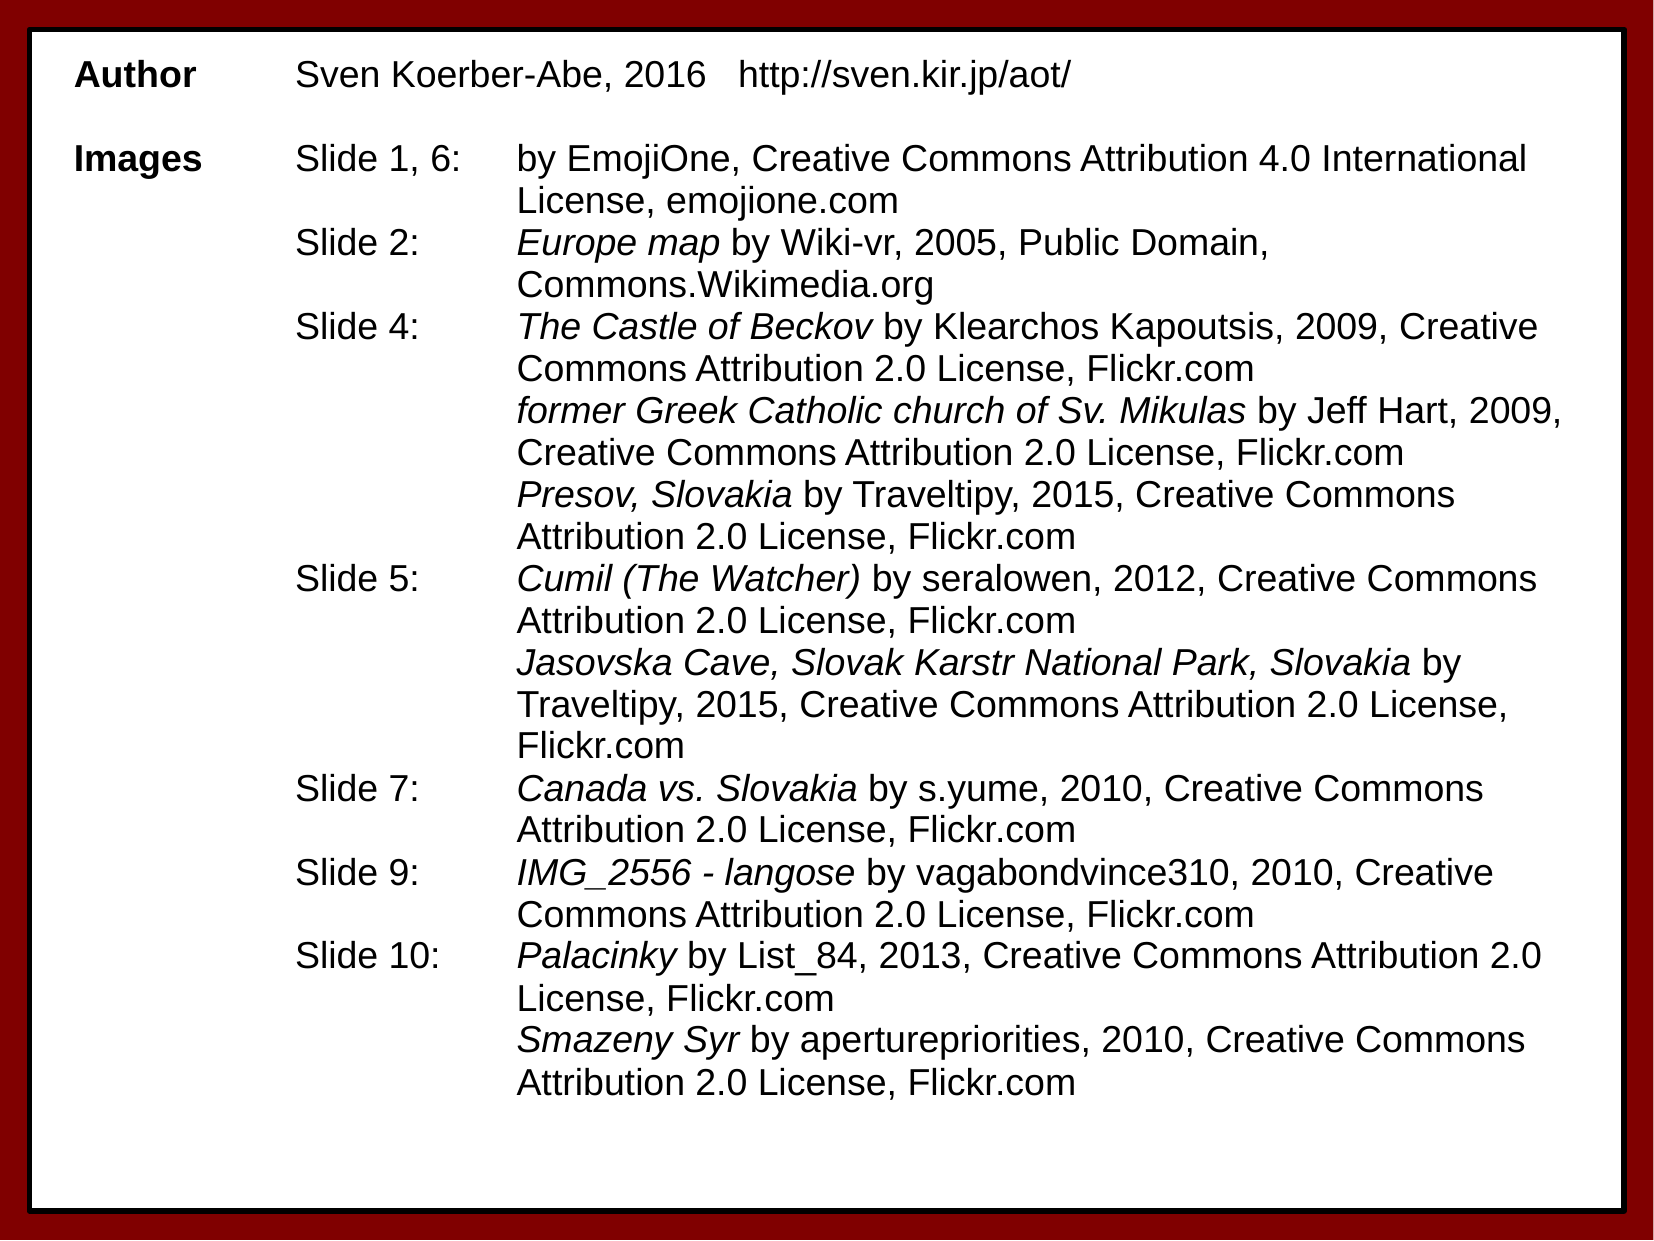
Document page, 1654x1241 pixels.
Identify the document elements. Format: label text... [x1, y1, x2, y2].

text_box Author Sven Koerber-Abe, 2016 http://sven.kir.jp/aot/ Images Slide 1, 6: by EmojiOne, Creative Commons Attribution 4.0 International License, emojione.com Slide 2: Europe map by Wiki-vr, 2005, Public Domain, Commons.Wikimedia.org Slide 4: The Castle of Beckov by Klearchos Kapoutsis, 2009, Creative Commons Attribution 2.0 License, Flickr.com former Greek Catholic church of Sv. Mikulas by Jeff Hart, 2009, Creative Commons Attribution 2.0 License, Flickr.com Presov, Slovakia by Traveltipy, 2015, Creative Commons Attribution 2.0 License, Flickr.com Slide 5: Cumil (The Watcher) by seralowen, 2012, Creative Commons Attribution 2.0 License, Flickr.com Jasovska Cave, Slovak Karstr National Park, Slovakia by Traveltipy, 2015, Creative Commons Attribution 2.0 License, Flickr.com Slide 7: Canada vs. Slovakia by s.yume, 2010, Creative Commons Attribution 2.0 License, Flickr.com Slide 9: IMG_2556 - langose by vagabondvince310, 2010, Creative Commons Attribution 2.0 License, Flickr.com Slide 10: Palacinky by List_84, 2013, Creative Commons Attribution 2.0 License, Flickr.com Smazeny Syr by aperturepriorities, 2010, Creative Commons Attribution 2.0 License, Flickr.com [59, 45, 1595, 1195]
text_box [29, 29, 1625, 1211]
